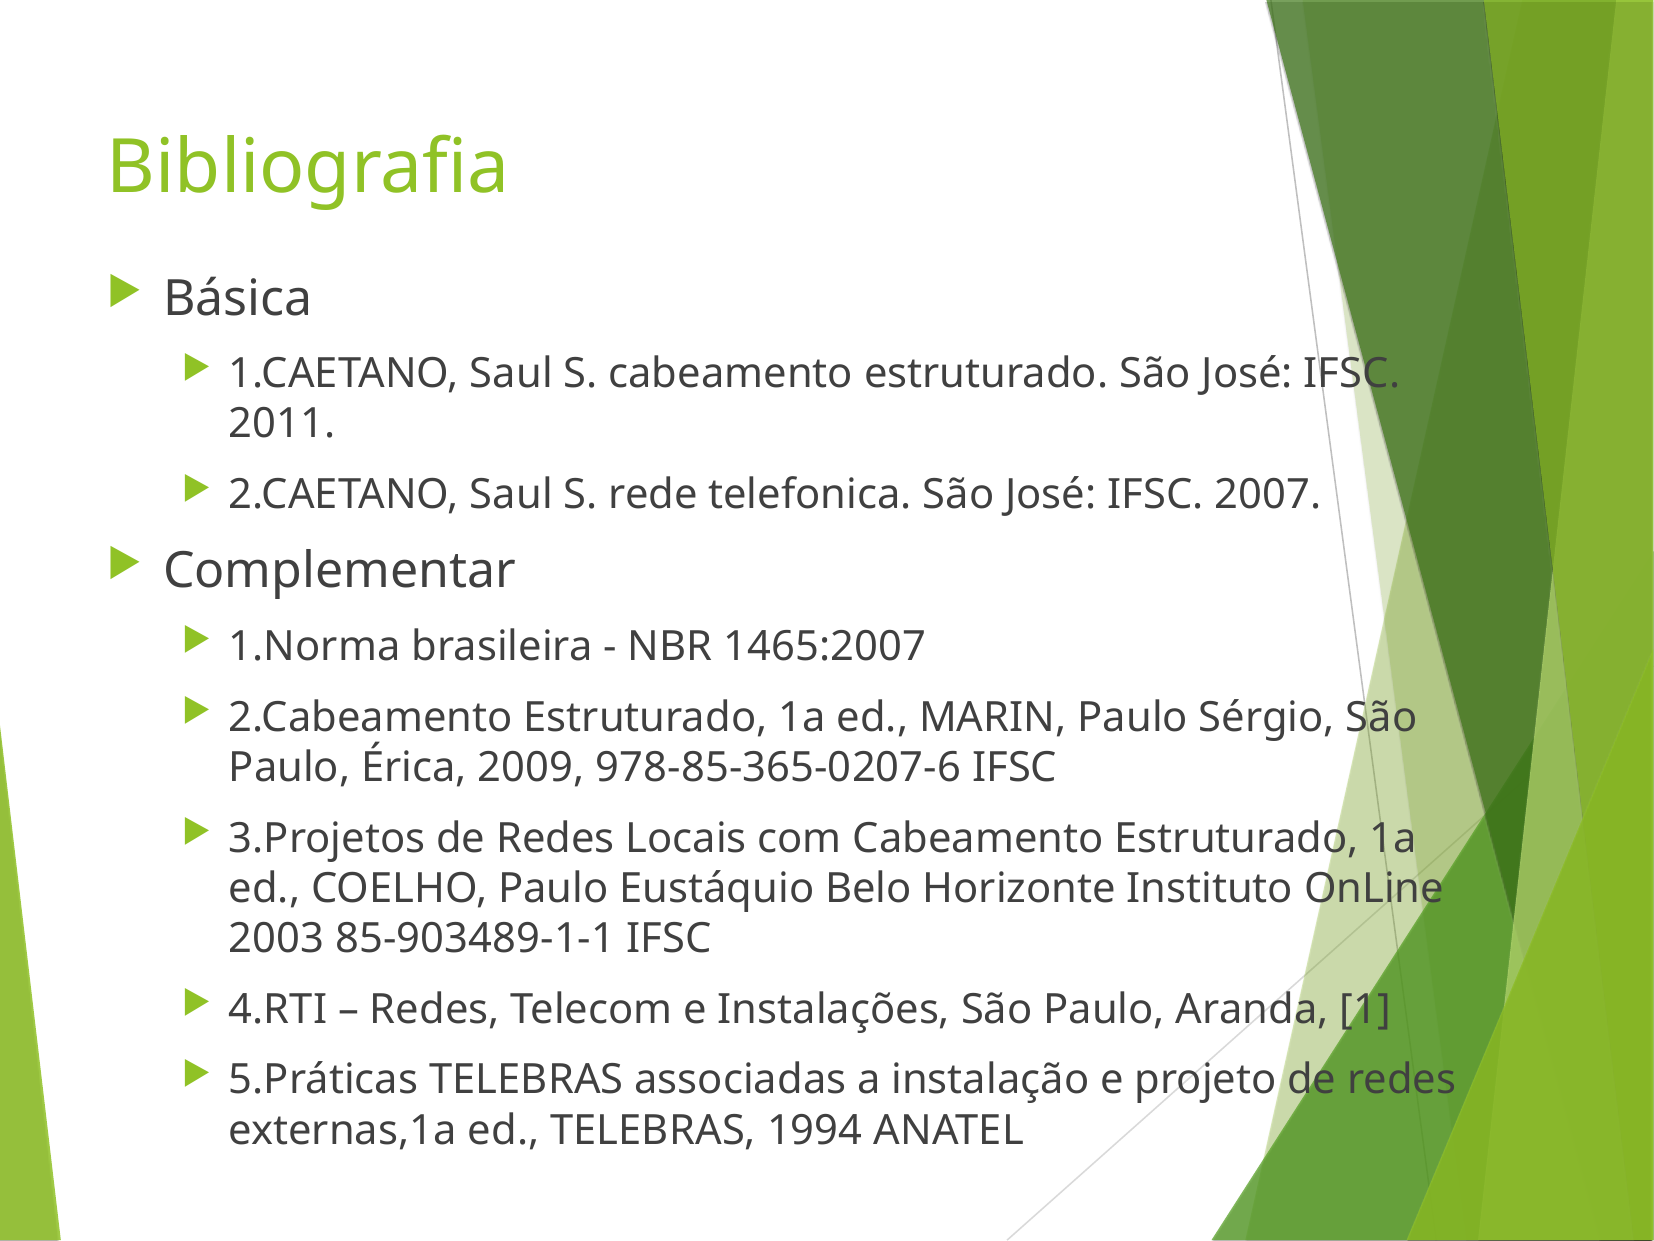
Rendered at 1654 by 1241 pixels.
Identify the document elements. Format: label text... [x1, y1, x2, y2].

title Bibliografia [91, 110, 1258, 257]
list Básica 1.CAETANO, Saul S. cabeamento estruturado. São José: IFSC. 2011. 2.CAETANO, Saul S. rede telefonica. São José: IFSC. 2007. Complementar 1.Norma brasileira - NBR 1465:2007 2.Cabeamento Estruturado, 1a ed., MARIN, Paulo Sérgio, São Paulo, Érica, 2009, 978-85-365-0207-6 IFSC 3.Projetos de Redes Locais com Cabeamento Estruturado, 1a ed., COELHO, Paulo Eustáquio Belo Horizonte Instituto OnLine 2003 85-903489-1-1 IFSC 4.RTI – Redes, Telecom e Instalações, São Paulo, Aranda, [1] 5.Práticas TELEBRAS associadas a instalação e projeto de redes externas,1a ed., TELEBRAS, 1994 ANATEL [91, 257, 1503, 960]
